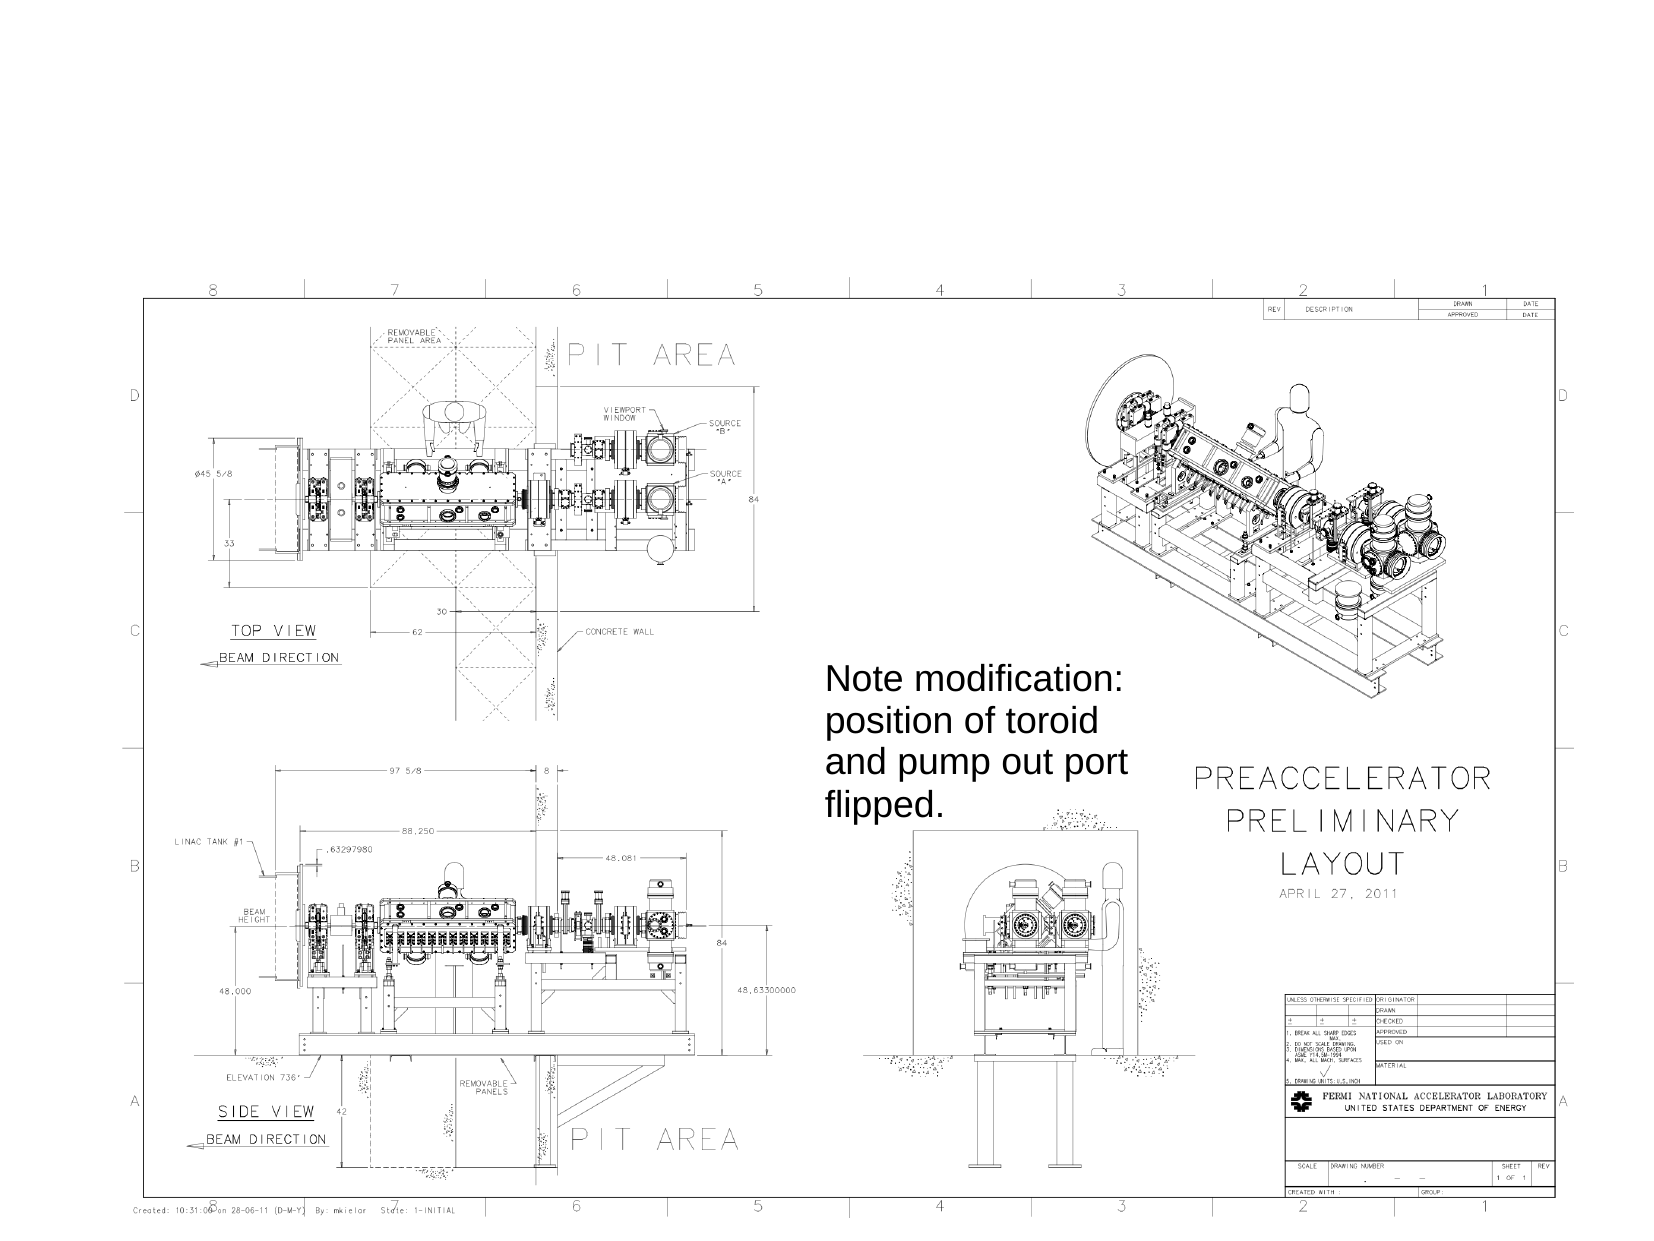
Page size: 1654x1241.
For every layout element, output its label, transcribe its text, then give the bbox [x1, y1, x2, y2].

picture [120, 277, 1574, 1218]
text_box Note modification: position of toroid and pump out port flipped. [810, 649, 1178, 833]
